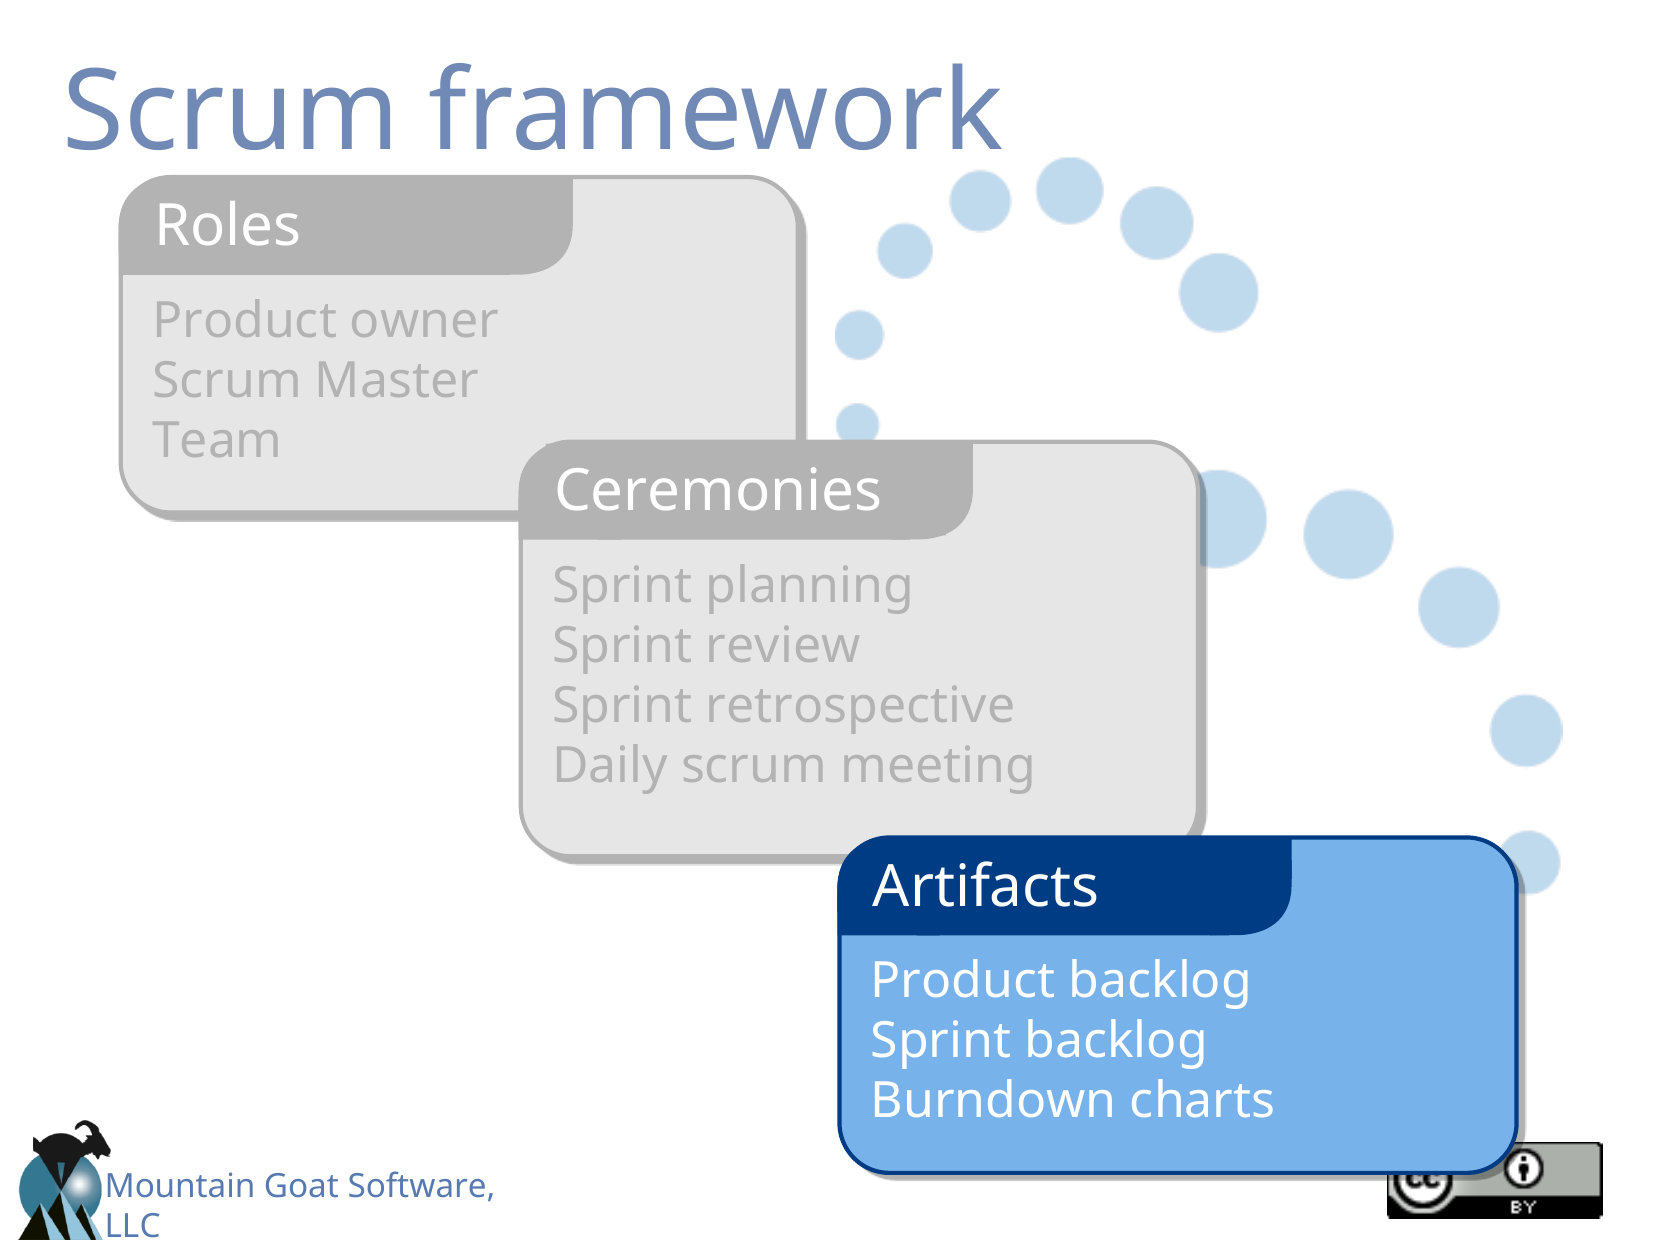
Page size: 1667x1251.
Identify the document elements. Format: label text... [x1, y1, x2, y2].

text_box [118, 194, 1517, 1173]
text_box Artifacts [864, 839, 1213, 932]
text_box Sprint planning Sprint review Sprint retrospective Daily scrum meeting [543, 543, 1148, 828]
text_box Roles [145, 194, 494, 271]
picture [835, 857, 845, 1096]
picture [18, 1120, 111, 1240]
text_box Product backlog Sprint backlog Burndown charts [862, 939, 1482, 1157]
picture [835, 194, 1563, 1096]
picture [1387, 1142, 1603, 1219]
text_box Product owner Scrum Master Team [143, 279, 605, 496]
title Scrum framework [56, 18, 1609, 194]
text_box Ceremonies [545, 443, 946, 536]
